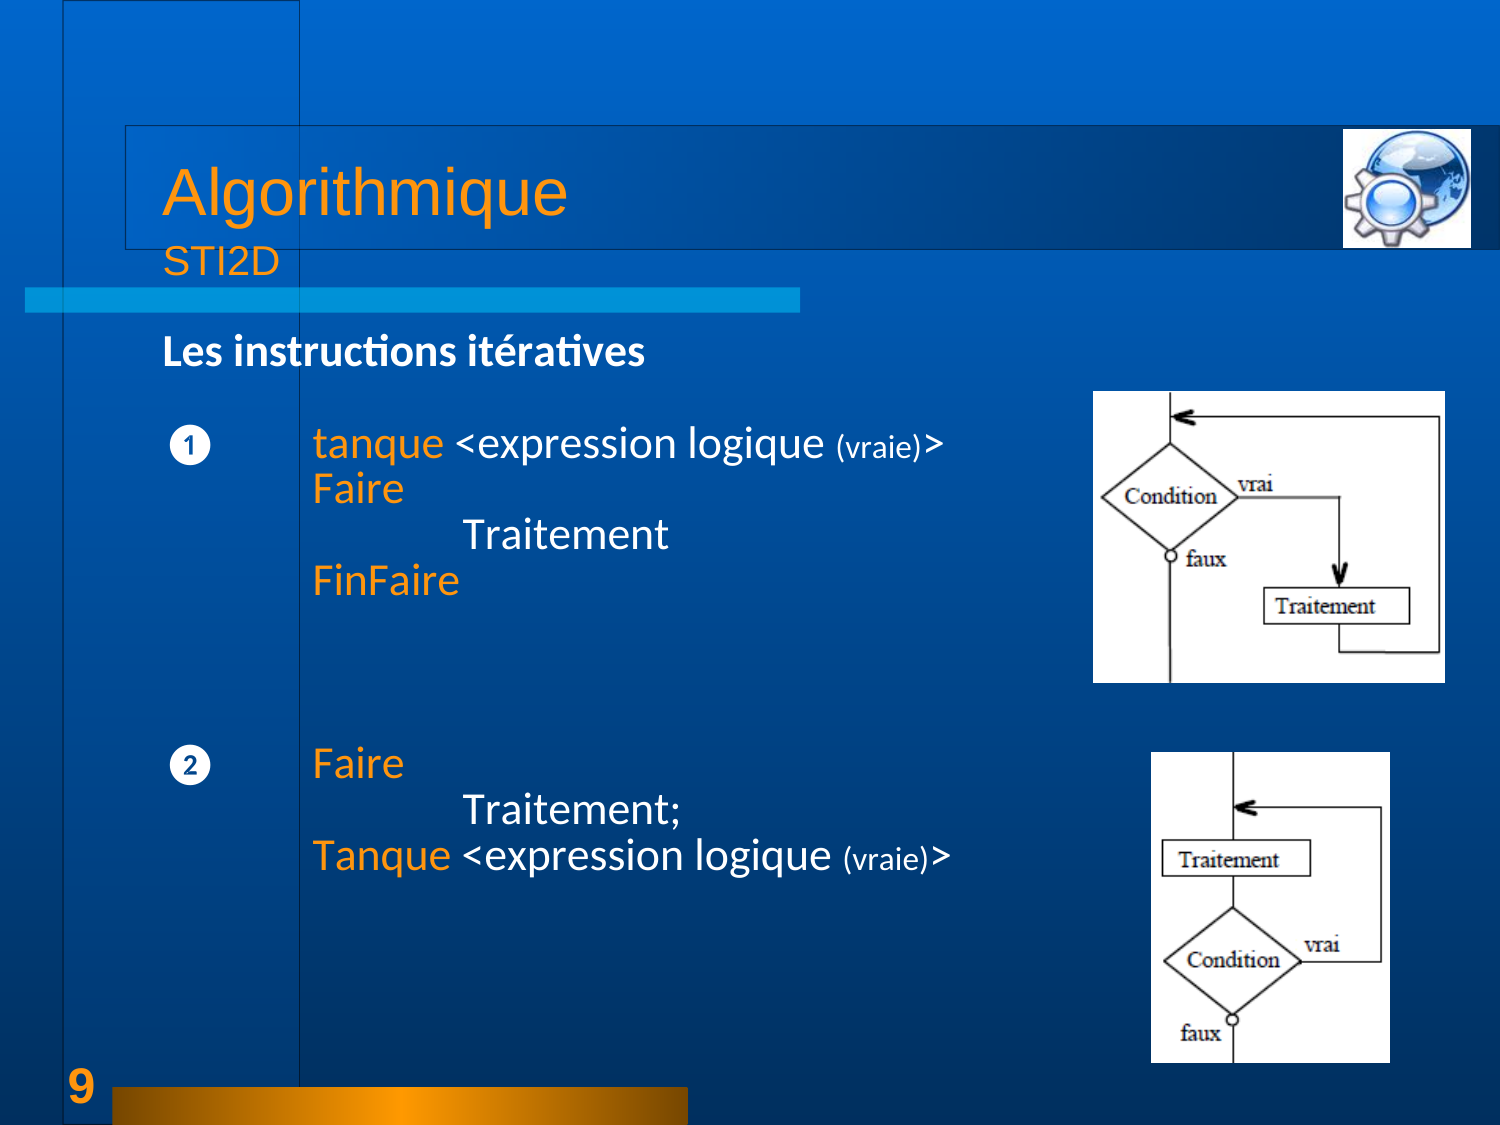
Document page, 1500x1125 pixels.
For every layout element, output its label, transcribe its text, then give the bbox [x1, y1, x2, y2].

picture [1093, 391, 1445, 683]
text_box Les instructions itératives ❶ tanque <expression logique (vraie)> Faire Traitement FinFaire ❷ Faire Traitement; Tanque <expression logique (vraie)> [147, 324, 1418, 1121]
picture [1151, 752, 1390, 1064]
picture [1343, 129, 1471, 248]
